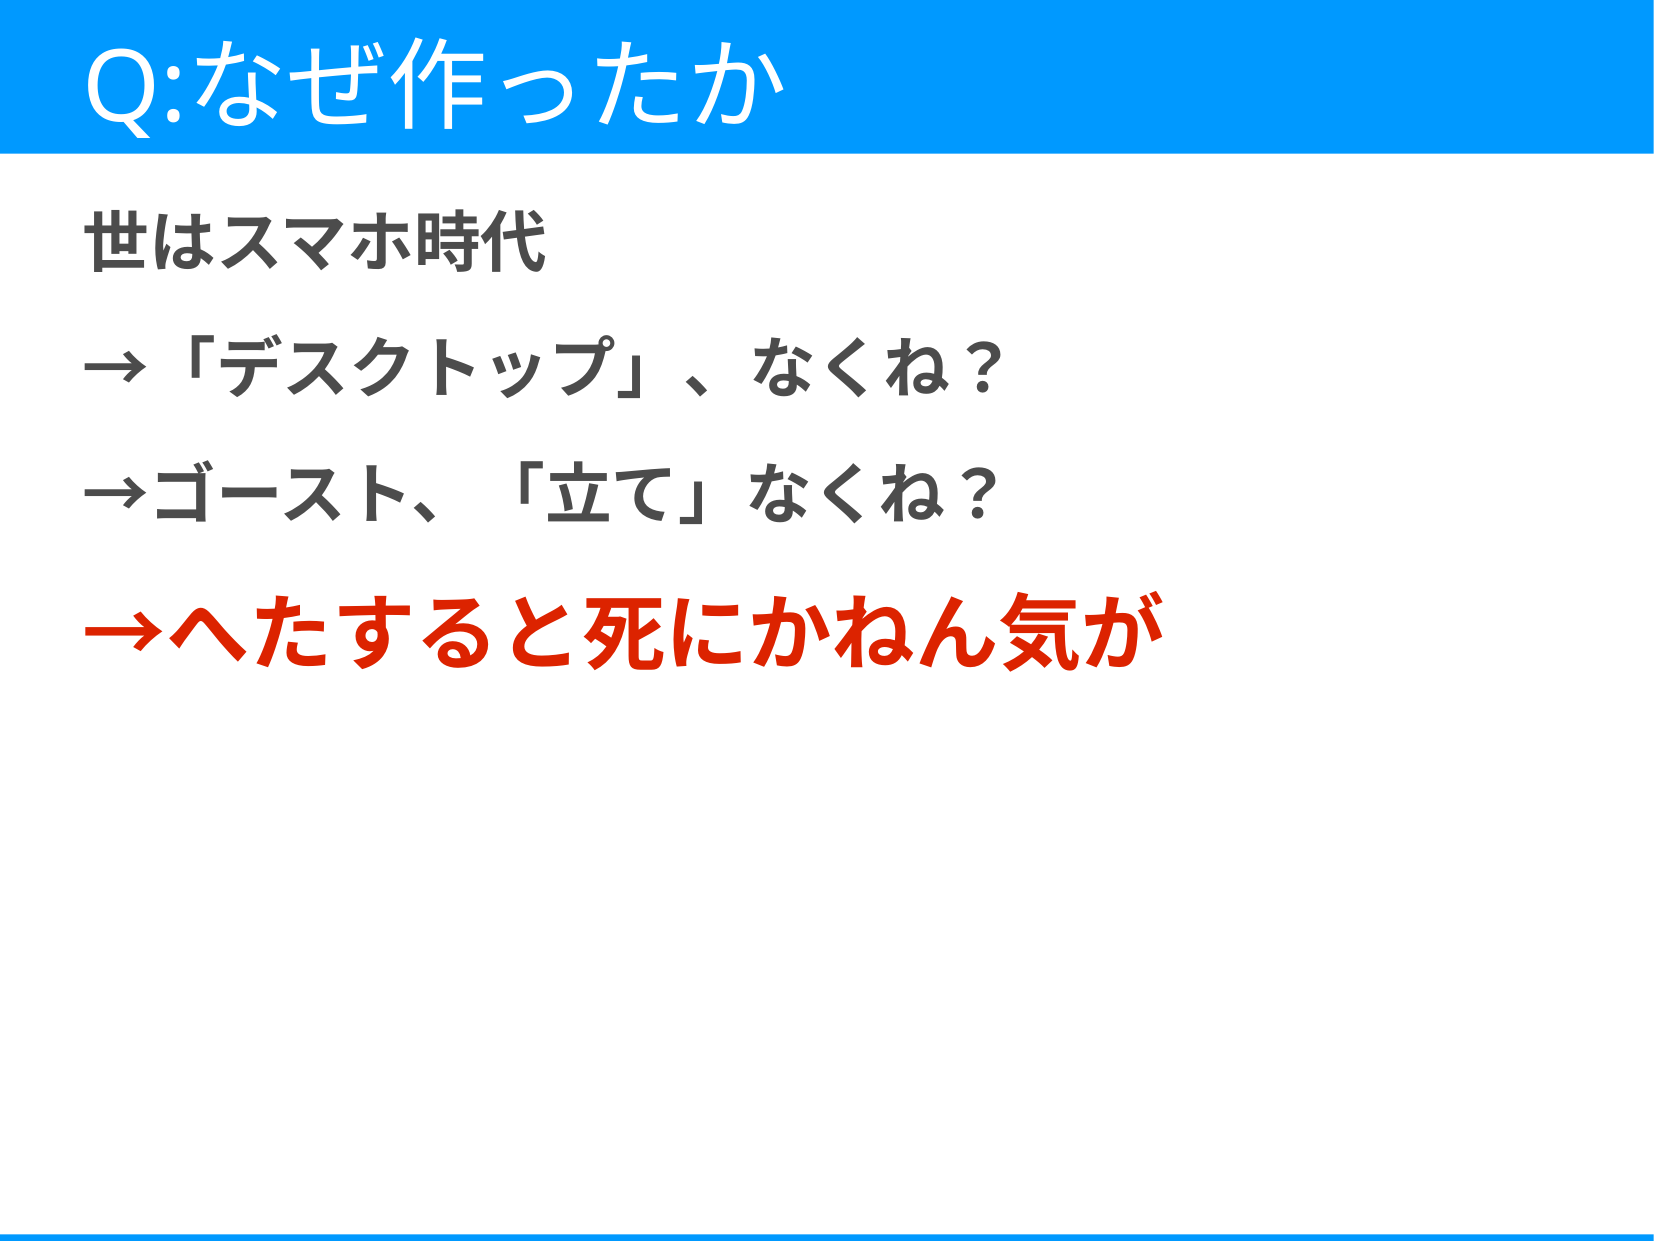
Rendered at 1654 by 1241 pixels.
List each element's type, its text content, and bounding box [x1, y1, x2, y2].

list 世はスマホ時代 →「デスクトップ」、なくね？ →ゴースト、「立て」なくね？ →へたすると死にかねん気が [82, 188, 1571, 909]
title Q:なぜ作ったか [82, 3, 1571, 153]
